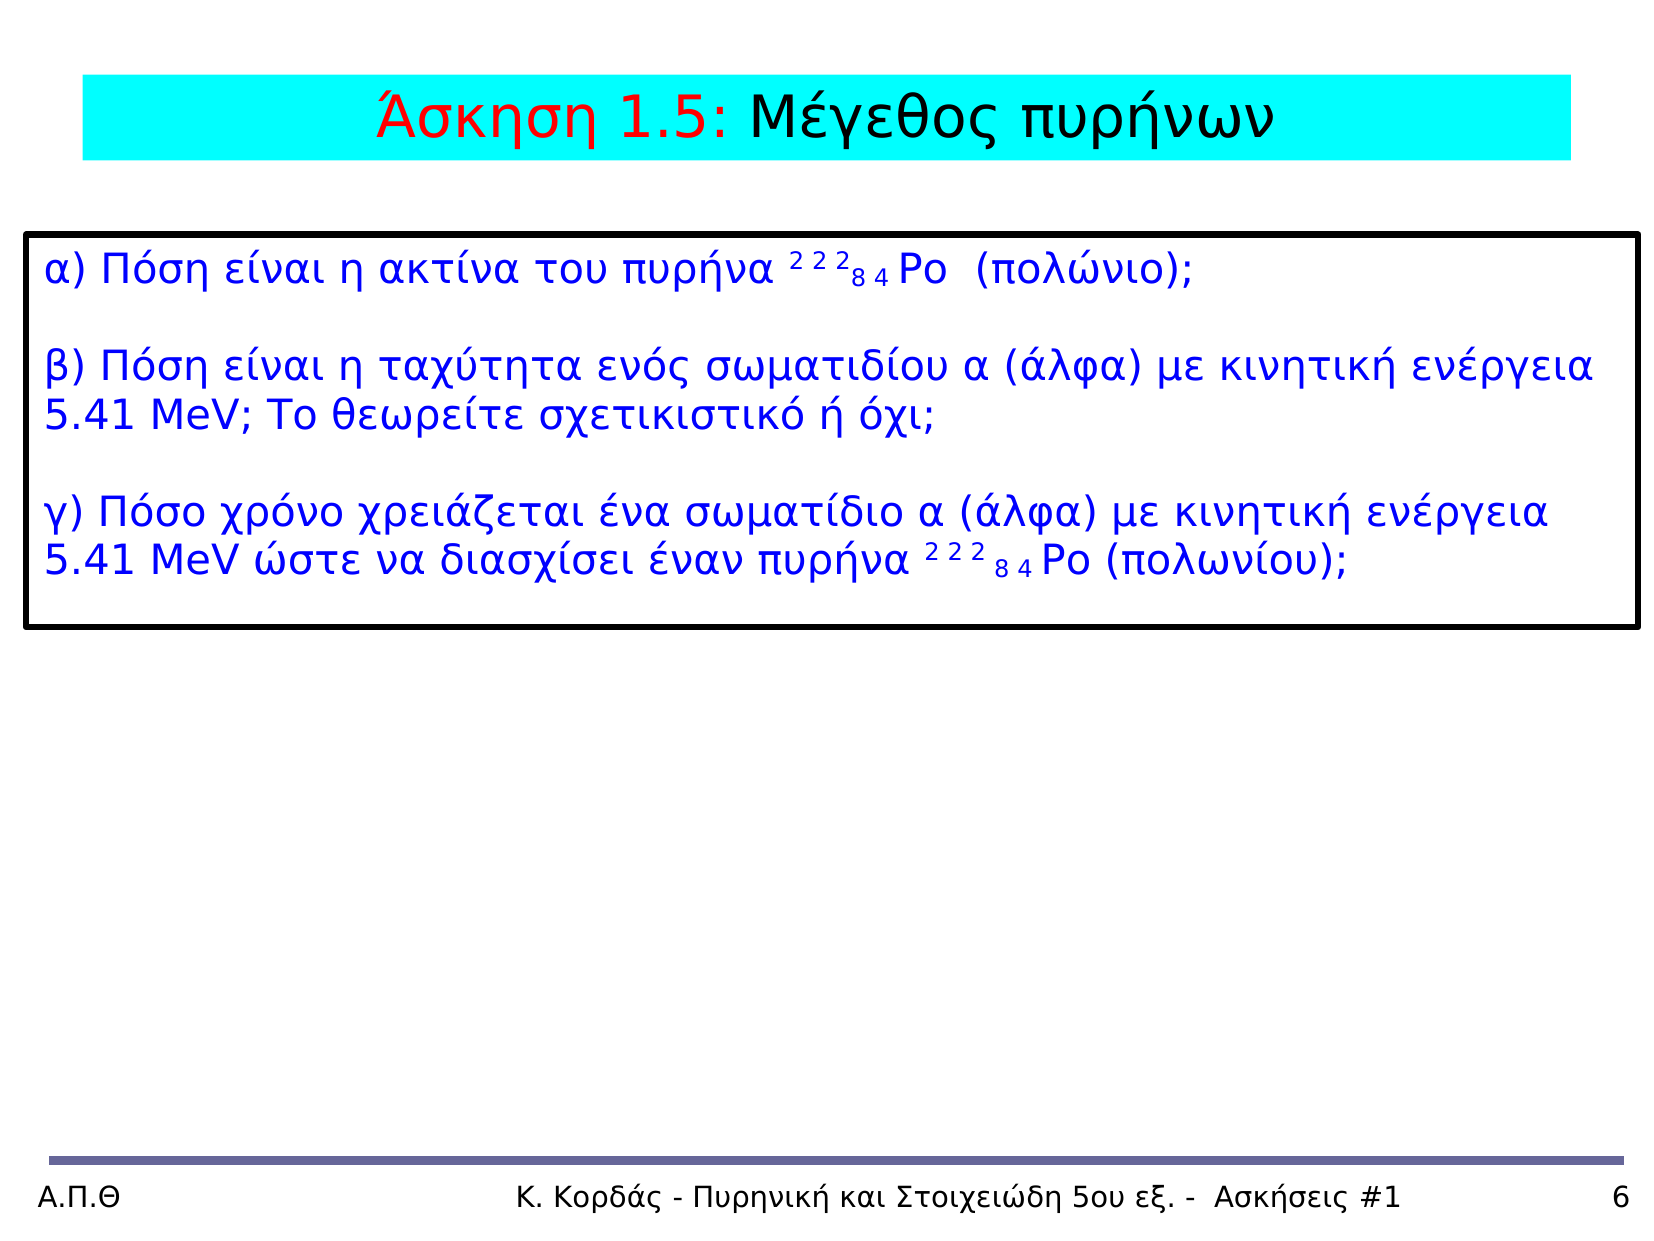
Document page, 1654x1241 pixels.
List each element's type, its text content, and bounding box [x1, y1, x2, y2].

text_box α) Πόση είναι η ακτίνα του πυρήνα 2 2 28 4 Po (πολώνιο); β) Πόση είναι η ταχύτητα ενός σωματιδίου α (άλφα) με κινητική ενέργεια 5.41 MeV; Το θεωρείτε σχετικιστικό ή όχι; γ) Πόσο χρόνο χρειάζεται ένα σωματίδιο α (άλφα) με κινητική ενέργεια 5.41 MeV ώστε να διασχίσει έναν πυρήνα 2 2 2 8 4 Po (πολωνίου); [25, 234, 1639, 628]
title Άσκηση 1.5: Μέγεθος πυρήνων [82, 74, 1571, 161]
